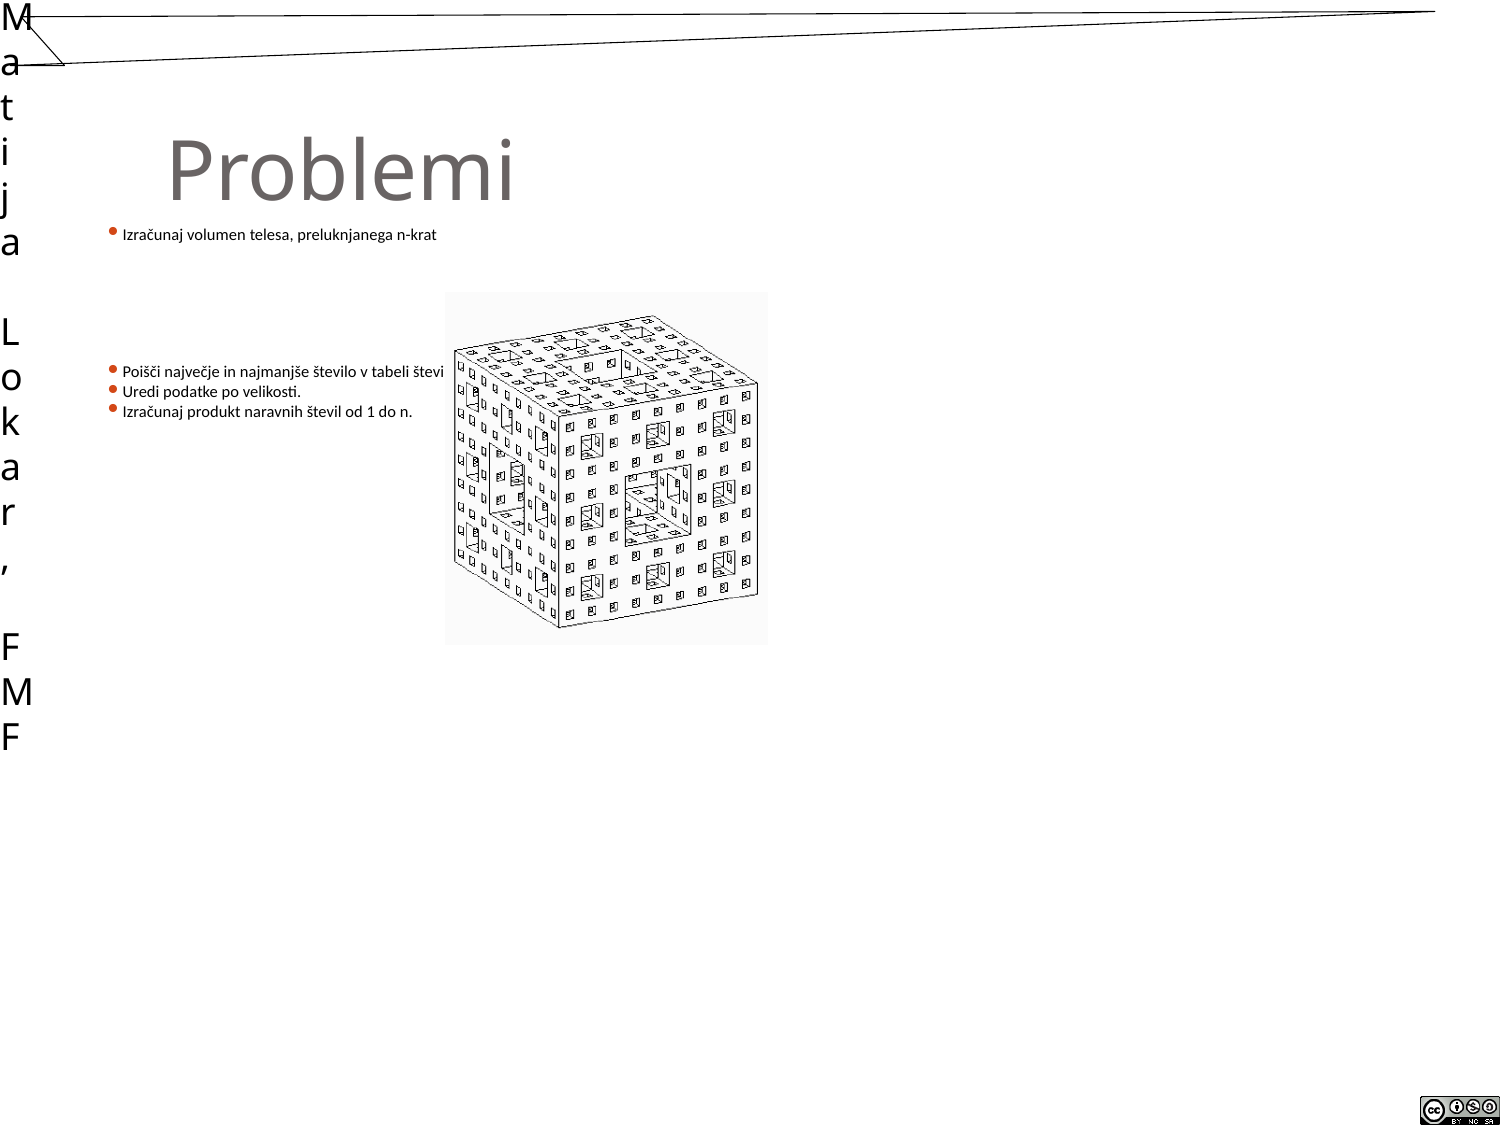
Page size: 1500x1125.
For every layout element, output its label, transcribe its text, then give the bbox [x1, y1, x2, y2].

picture [1420, 1096, 1500, 1125]
title Problemi [150, 45, 1425, 233]
picture [445, 292, 768, 645]
list Izračunaj volumen telesa, preluknjanega n-krat Poišči največje in najmanjše število v tabeli števil Uredi podatke po velikosti. Izračunaj produkt naravnih števil od 1 do n. [92, 220, 1350, 433]
